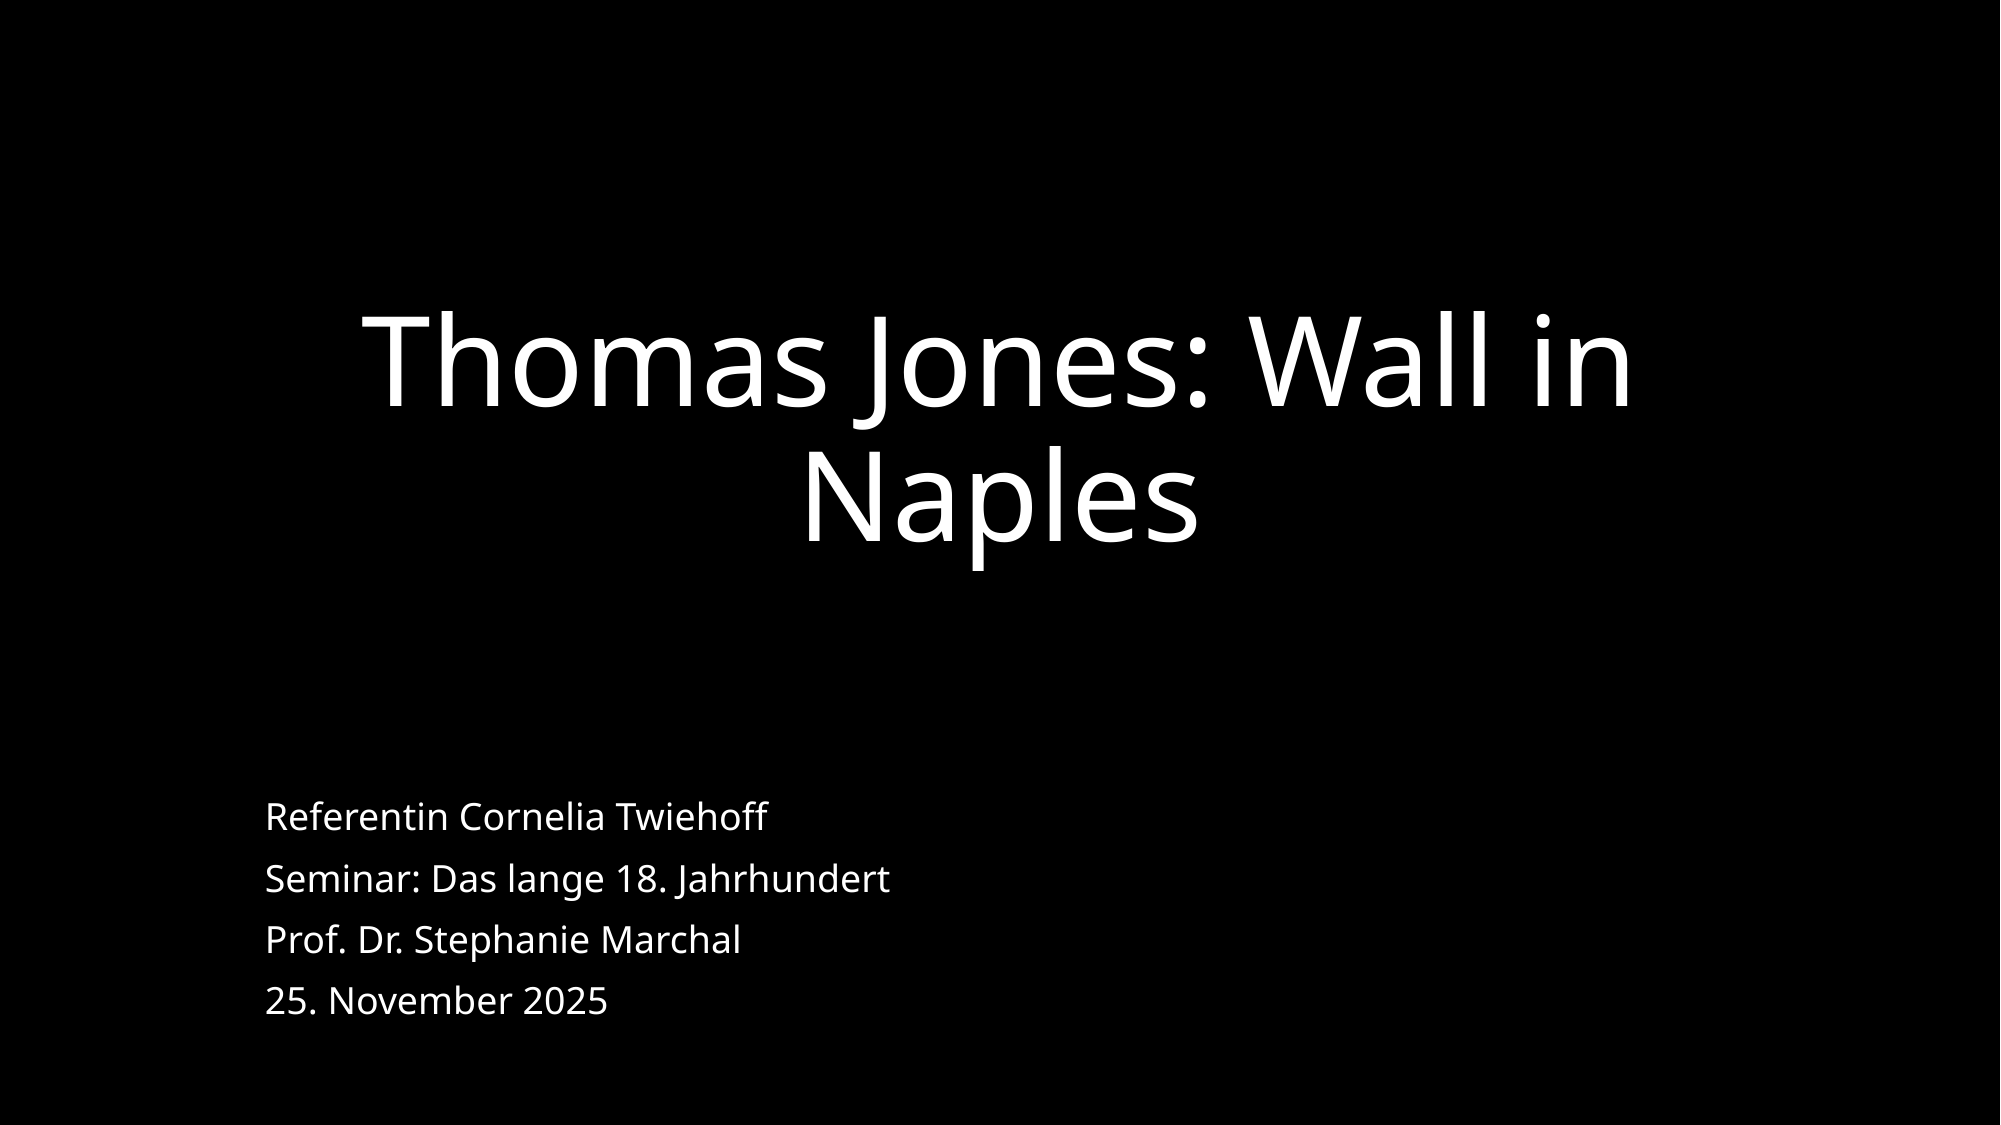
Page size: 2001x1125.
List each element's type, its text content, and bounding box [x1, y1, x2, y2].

subtitle Referentin Cornelia Twiehoff Seminar: Das lange 18. Jahrhundert Prof. Dr. Stephanie Marchal 25. November 2025 [249, 758, 1750, 1031]
title Thomas Jones: Wall in Naples [249, 184, 1750, 576]
